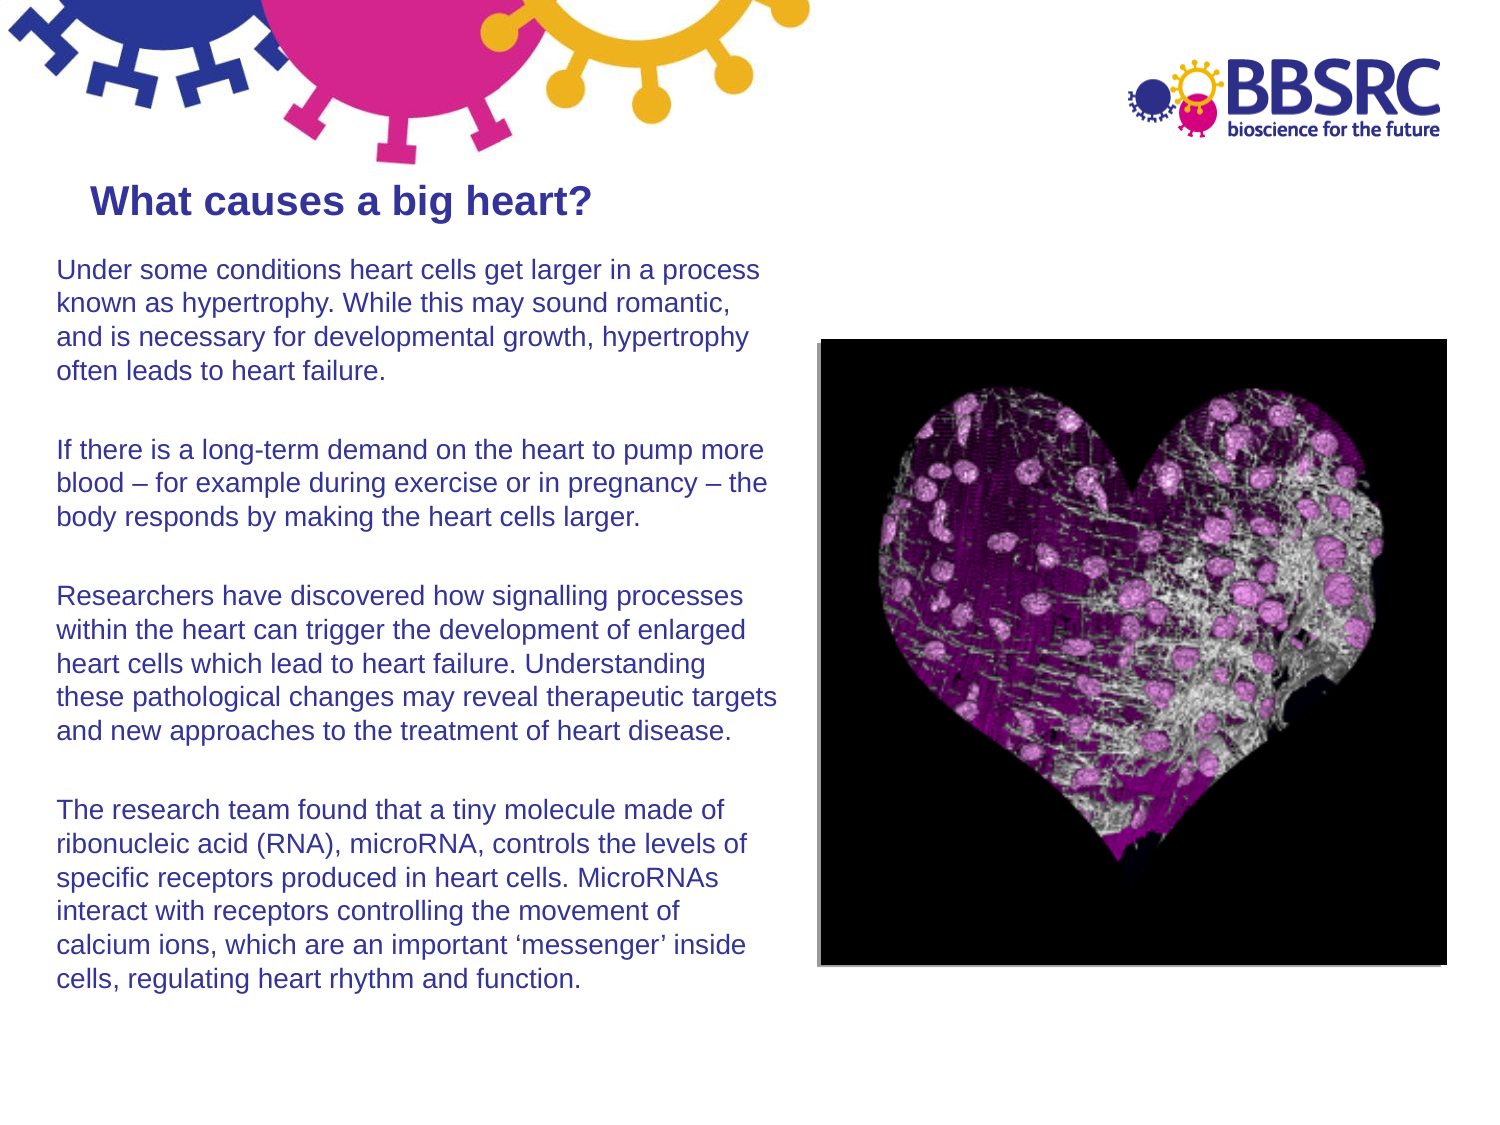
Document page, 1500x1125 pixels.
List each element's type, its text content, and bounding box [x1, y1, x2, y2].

picture [821, 339, 1447, 965]
list Under some conditions heart cells get larger in a process known as hypertrophy. While this may sound romantic, and is necessary for developmental growth, hypertrophy often leads to heart failure. If there is a long-term demand on the heart to pump more blood – for example during exercise or in pregnancy – the body responds by making the heart cells larger. Researchers have discovered how signalling processes within the heart can trigger the development of enlarged heart cells which lead to heart failure. Understanding these pathological changes may reveal therapeutic targets and new approaches to the treatment of heart disease. The research team found that a tiny molecule made of ribonucleic acid (RNA), microRNA, controls the levels of specific receptors produced in heart cells. MicroRNAs interact with receptors controlling the movement of calcium ions, which are an important ‘messenger’ inside cells, regulating heart rhythm and function. [41, 243, 798, 1035]
title What causes a big heart? [75, 149, 691, 232]
